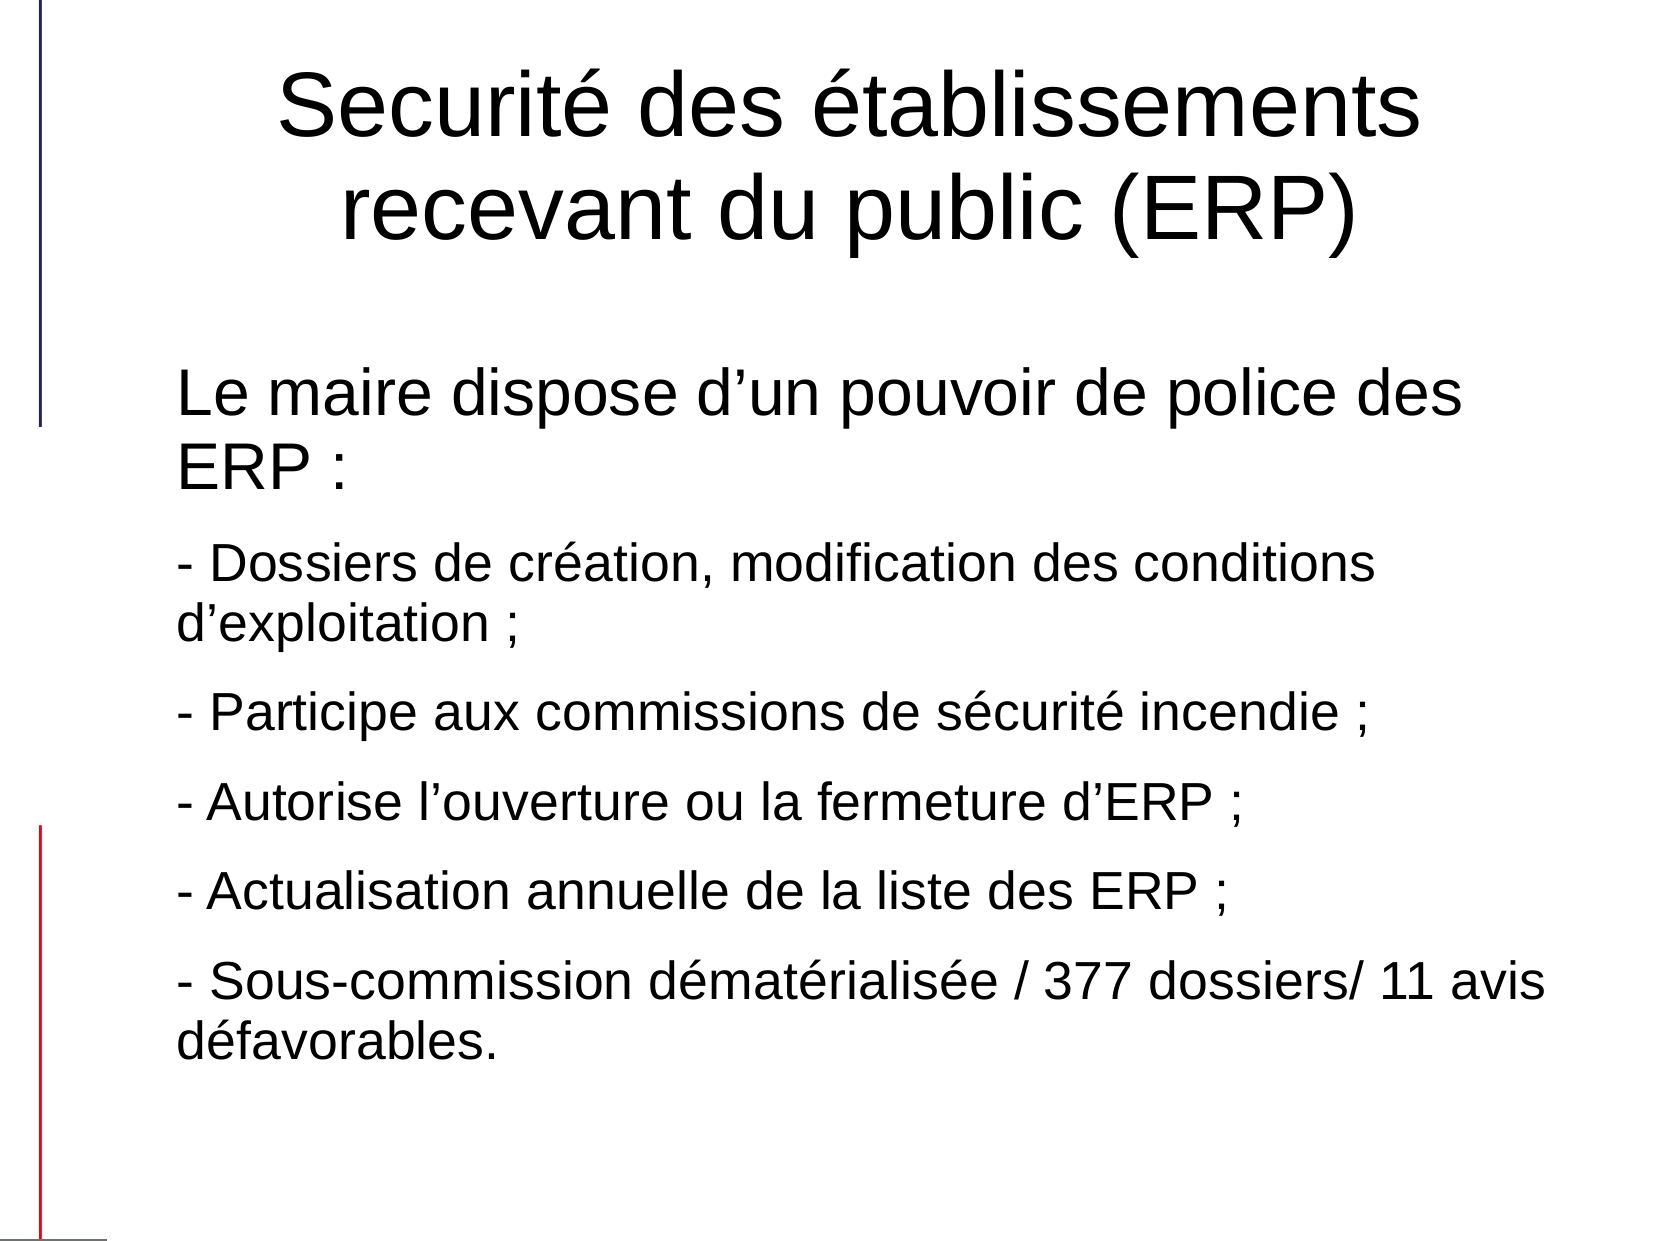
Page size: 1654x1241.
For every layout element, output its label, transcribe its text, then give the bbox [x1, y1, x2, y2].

picture [0, 0, 107, 1241]
title Securité des établissements recevant du public (ERP) [107, 52, 1595, 260]
list Le maire dispose d’un pouvoir de police des ERP : - Dossiers de création, modification des conditions d’exploitation ; - Participe aux commissions de sécurité incendie ; - Autorise l’ouverture ou la fermeture d’ERP ; - Actualisation annuelle de la liste des ERP ; - Sous-commission dématérialisée / 377 dossiers/ 11 avis défavorables. [107, 355, 1595, 1075]
